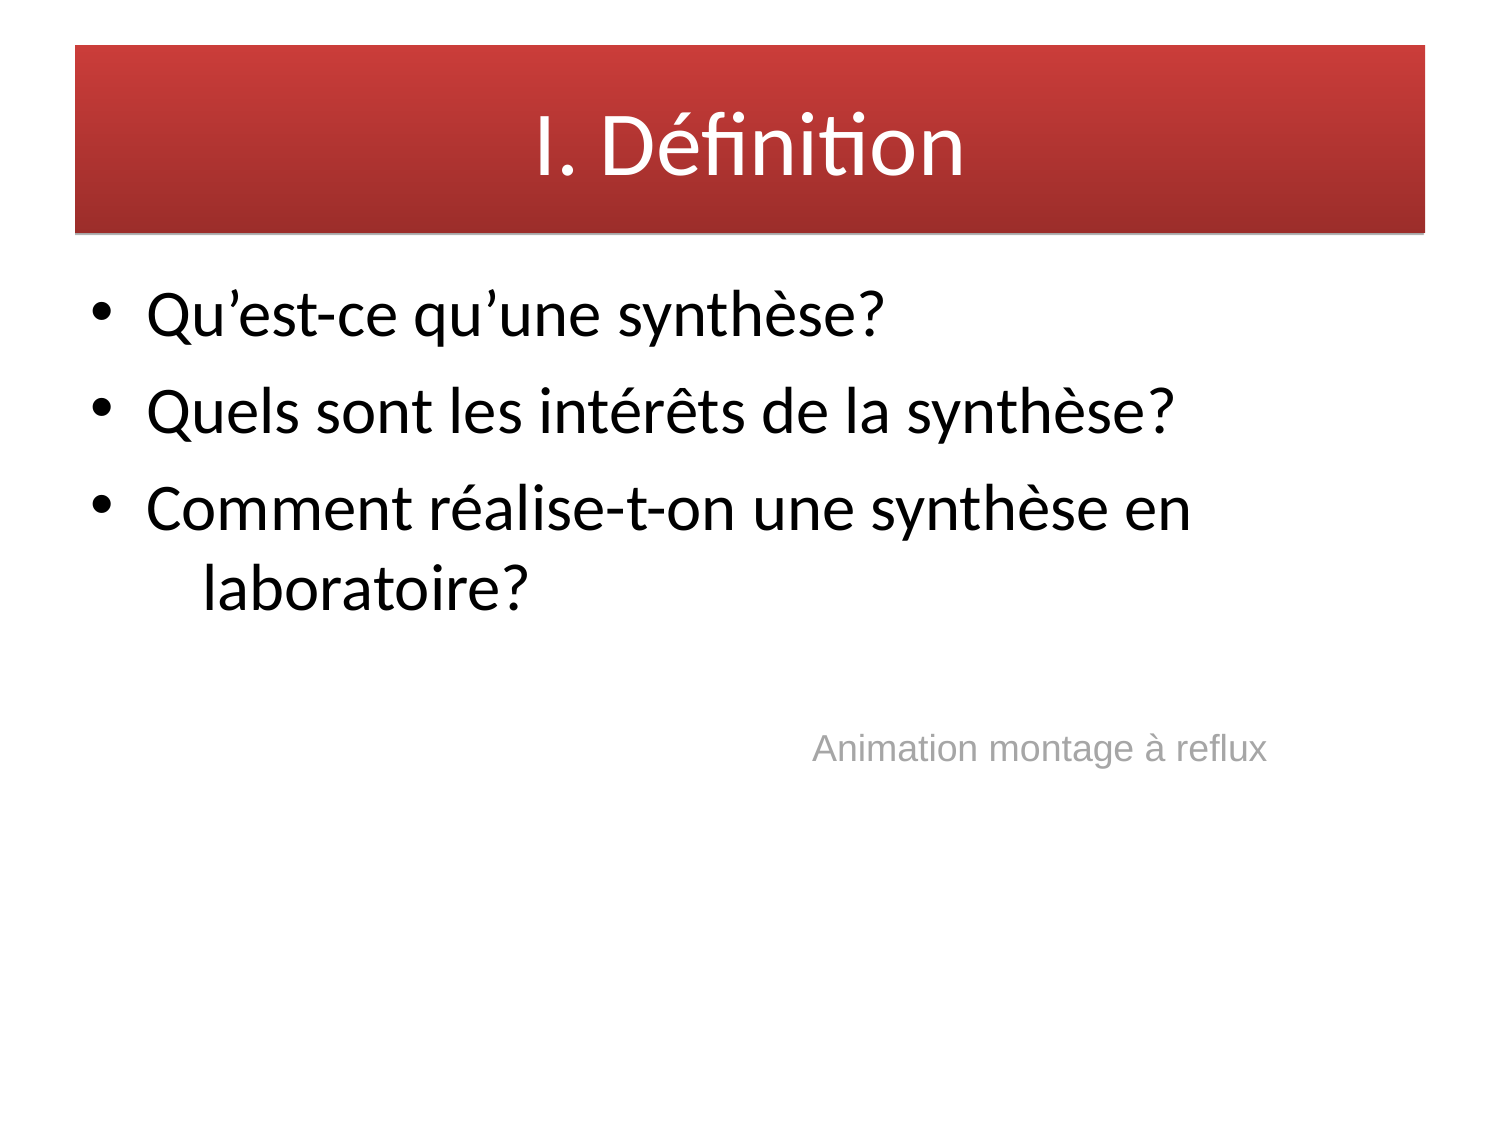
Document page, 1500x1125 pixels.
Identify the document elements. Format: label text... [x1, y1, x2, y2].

list Qu’est-ce qu’une synthèse? Quels sont les intérêts de la synthèse? Comment réalise-t-on une synthèse en laboratoire? [75, 262, 1426, 669]
title I. Définition [75, 45, 1426, 233]
text_box Animation montage à reflux [797, 716, 1289, 777]
